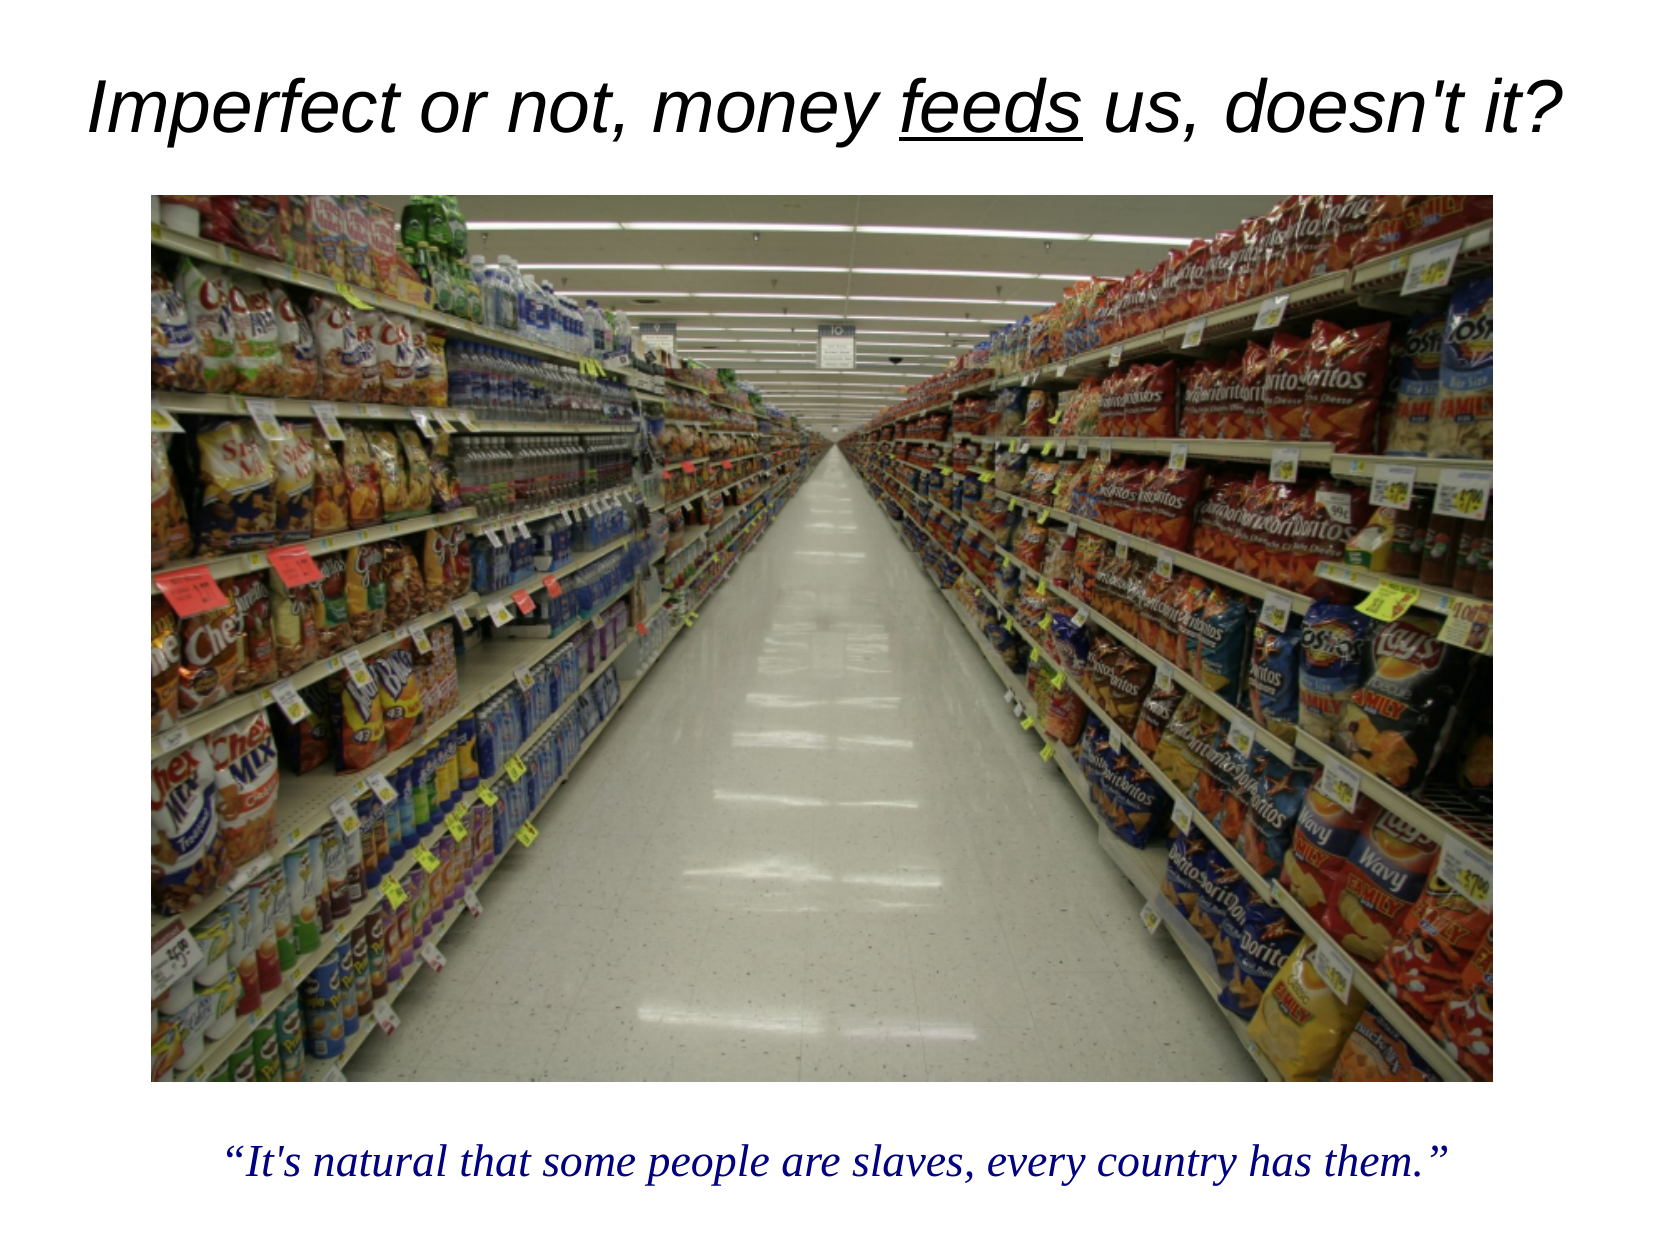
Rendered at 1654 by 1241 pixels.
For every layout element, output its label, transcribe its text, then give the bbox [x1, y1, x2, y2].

text_box Imperfect or not, money feeds us, doesn't it? [21, 70, 1630, 155]
picture [151, 195, 1493, 1082]
text_box “It's natural that some people are slaves, every country has them.” [42, 1138, 1593, 1190]
